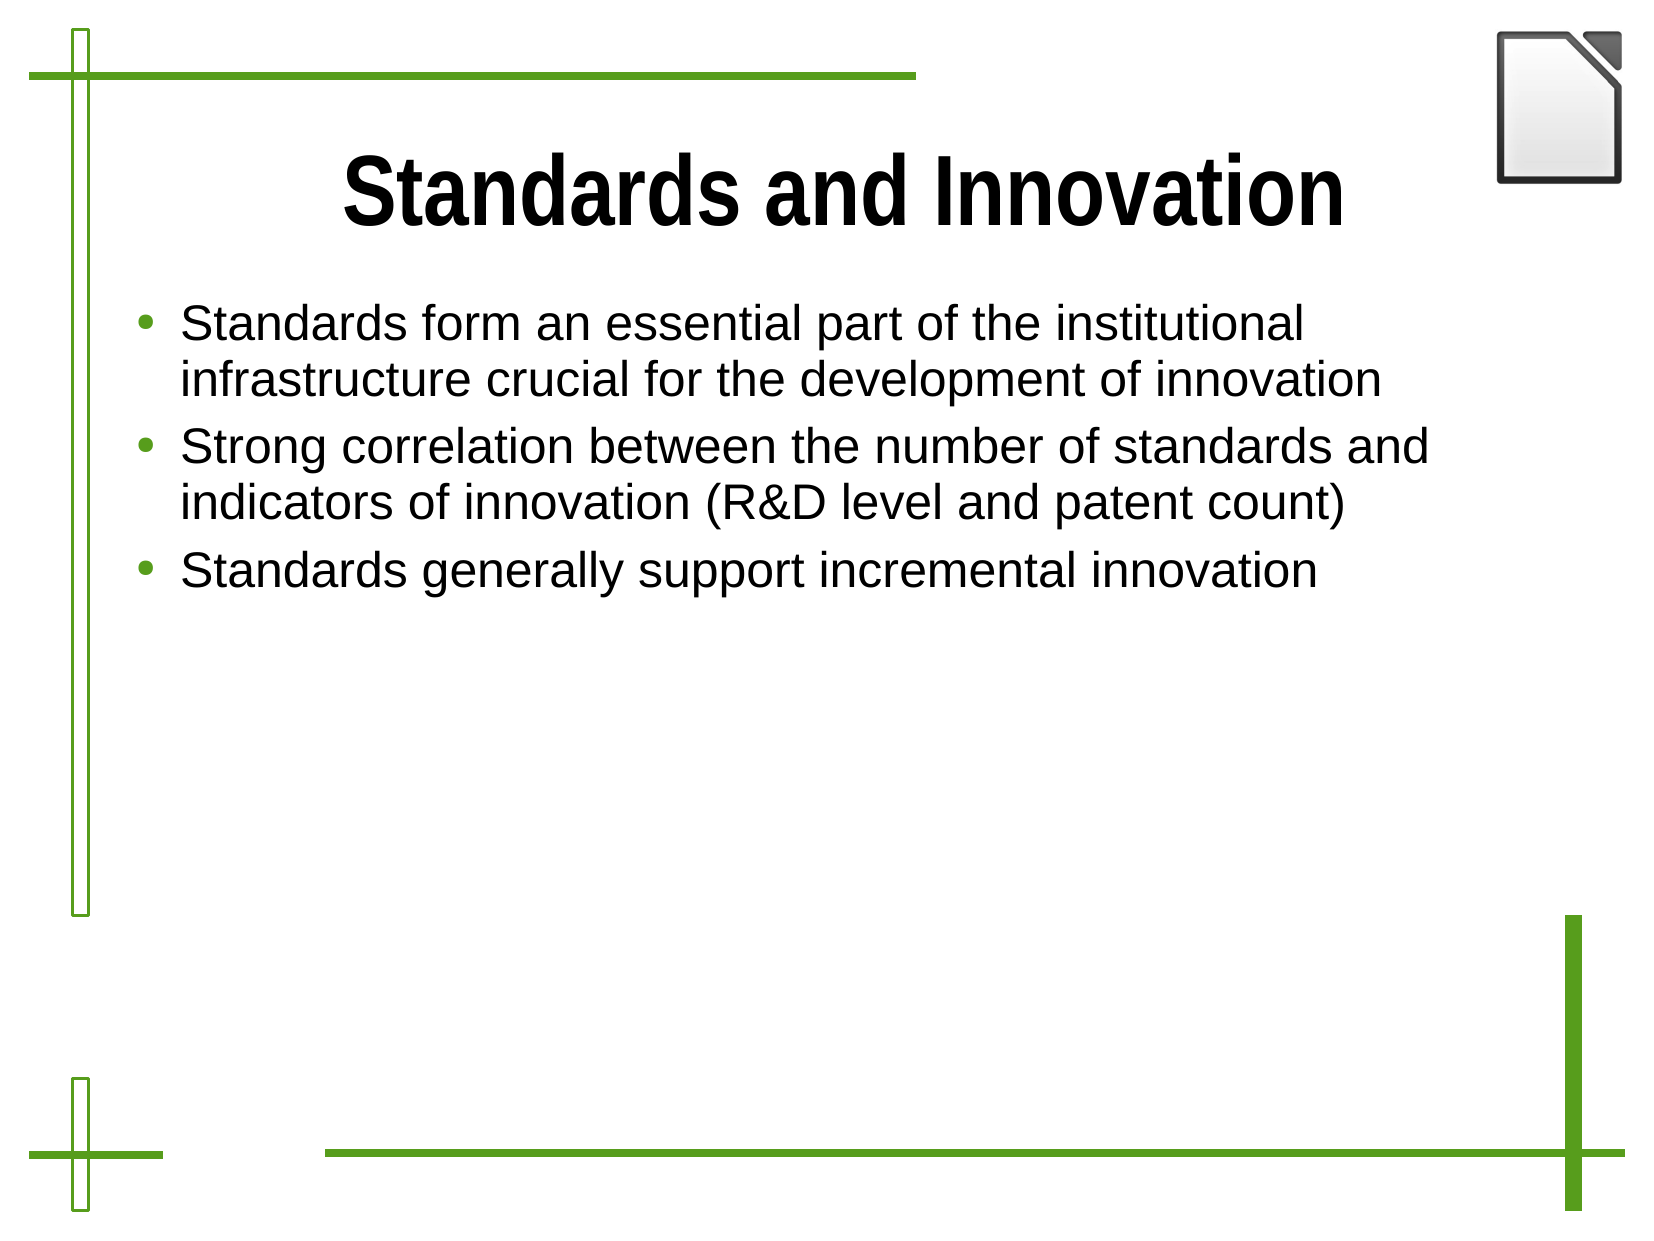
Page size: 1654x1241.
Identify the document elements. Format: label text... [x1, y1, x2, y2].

picture [1494, 29, 1624, 186]
title Standards and Innovation [118, 118, 1536, 260]
list Standards form an essential part of the institutional infrastructure crucial for the development of innovation Strong correlation between the number of standards and indicators of innovation (R&D level and patent count) Standards generally support incremental innovation [118, 295, 1536, 1123]
